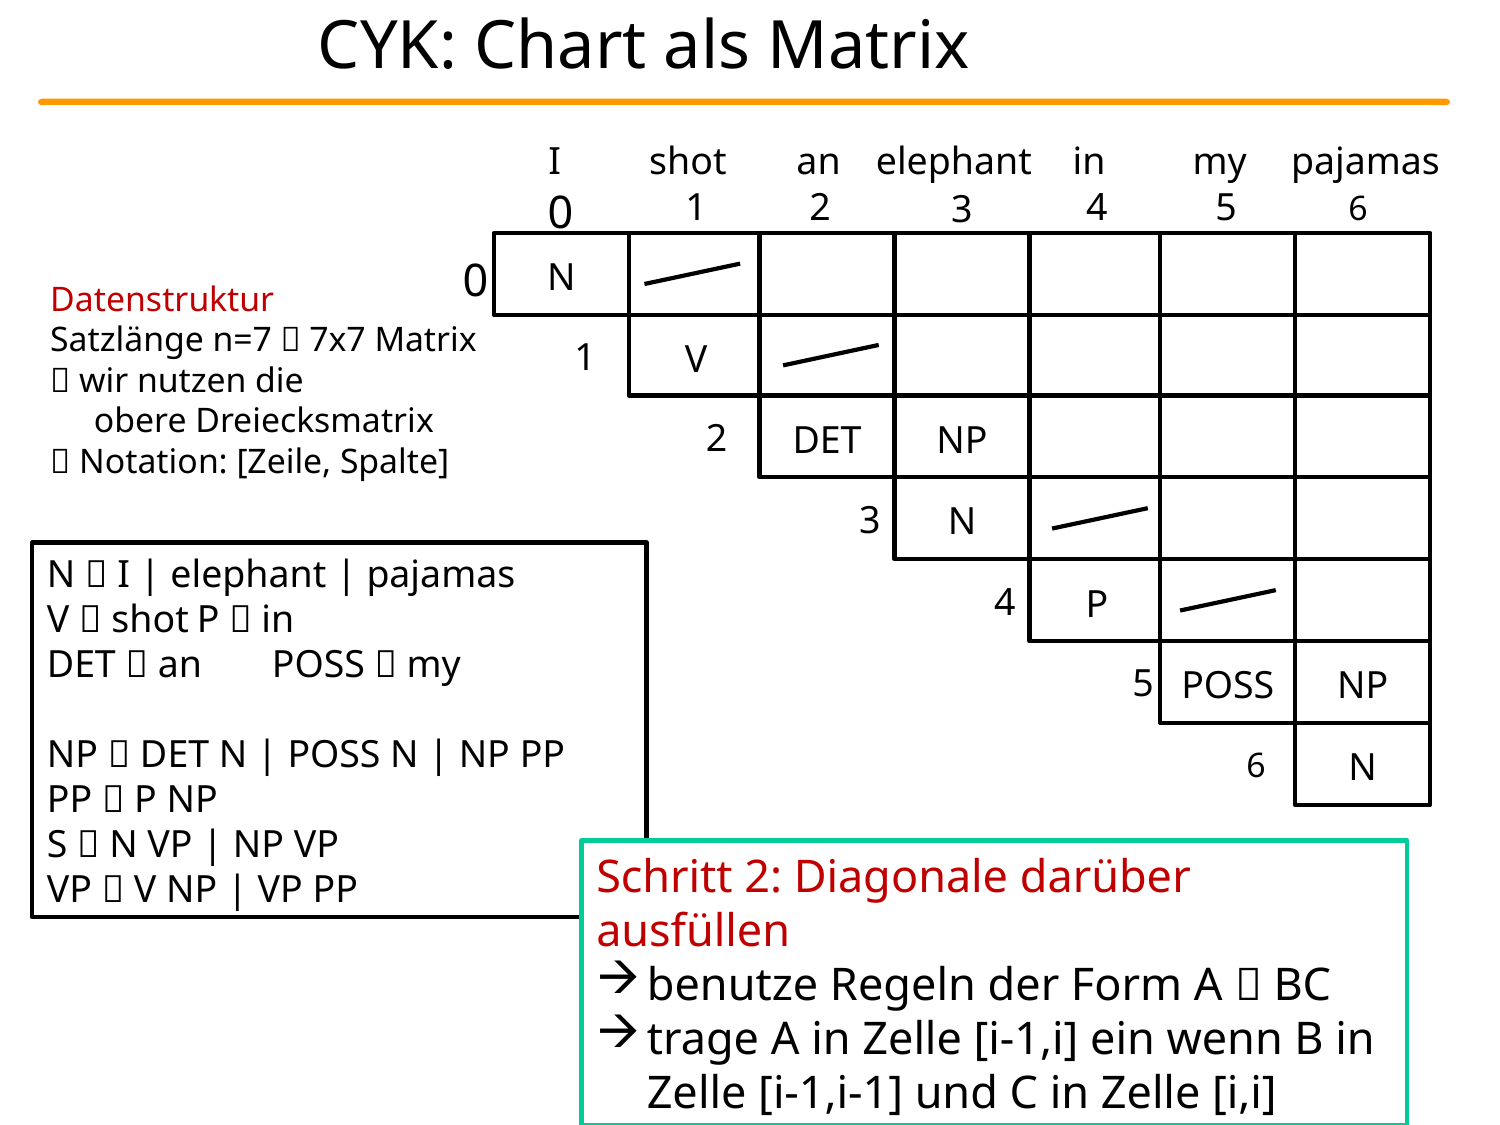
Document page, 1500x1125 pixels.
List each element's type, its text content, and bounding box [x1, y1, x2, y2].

text_box DET [759, 395, 894, 478]
text_box 1 [685, 183, 707, 229]
text_box 5 [1215, 183, 1237, 229]
text_box 6 [1246, 743, 1276, 784]
text_box my [1192, 137, 1247, 183]
text_box in [1072, 137, 1106, 183]
text_box 2 [705, 413, 728, 459]
text_box 0 [462, 251, 489, 270]
text_box [628, 232, 1431, 641]
text_box POSS [1160, 641, 1295, 724]
text_box pajamas [1291, 137, 1440, 183]
text_box N [493, 232, 628, 315]
text_box Schritt 2: Diagonale darüber ausfüllen benutze Regeln der Form A  BC trage A in Zelle [i-1,i] ein wenn B in Zelle [i-1,i-1] und C in Zelle [i,i] [581, 840, 1408, 1125]
text_box 4 [1086, 183, 1108, 229]
text_box N  I | elephant | pajamas V  shot P  in DET  an POSS  my NP  DET N | POSS N | NP PP PP  P NP S  N VP | NP VP VP  V NP | VP PP [32, 542, 647, 918]
text_box pajamas [1297, 156, 1309, 172]
text_box 1 [574, 332, 596, 379]
text_box elephant [875, 137, 1032, 183]
text_box P [1029, 559, 1160, 642]
text_box Datenstruktur Satzlänge n=7  7x7 Matrix  wir nutzen die obere Dreiecksmatrix  Notation: [Zeile, Spalte] [35, 270, 504, 488]
text_box N [1294, 722, 1431, 805]
text_box 2 [809, 183, 831, 229]
text_box 3 [951, 185, 973, 231]
text_box shot [649, 137, 727, 183]
text_box 4 [994, 577, 1016, 623]
text_box I [548, 137, 562, 183]
text_box 3 [859, 495, 881, 541]
text_box 6 [1348, 186, 1378, 228]
text_box NP [1295, 641, 1431, 722]
title CYK: Chart als Matrix [0, 0, 1288, 127]
text_box 5 [1132, 659, 1154, 705]
text_box 0 [547, 183, 574, 238]
text_box elephant [933, 156, 945, 172]
text_box NP [894, 395, 1029, 477]
text_box an [796, 137, 841, 183]
text_box N [894, 477, 1029, 560]
text_box V [628, 314, 759, 396]
